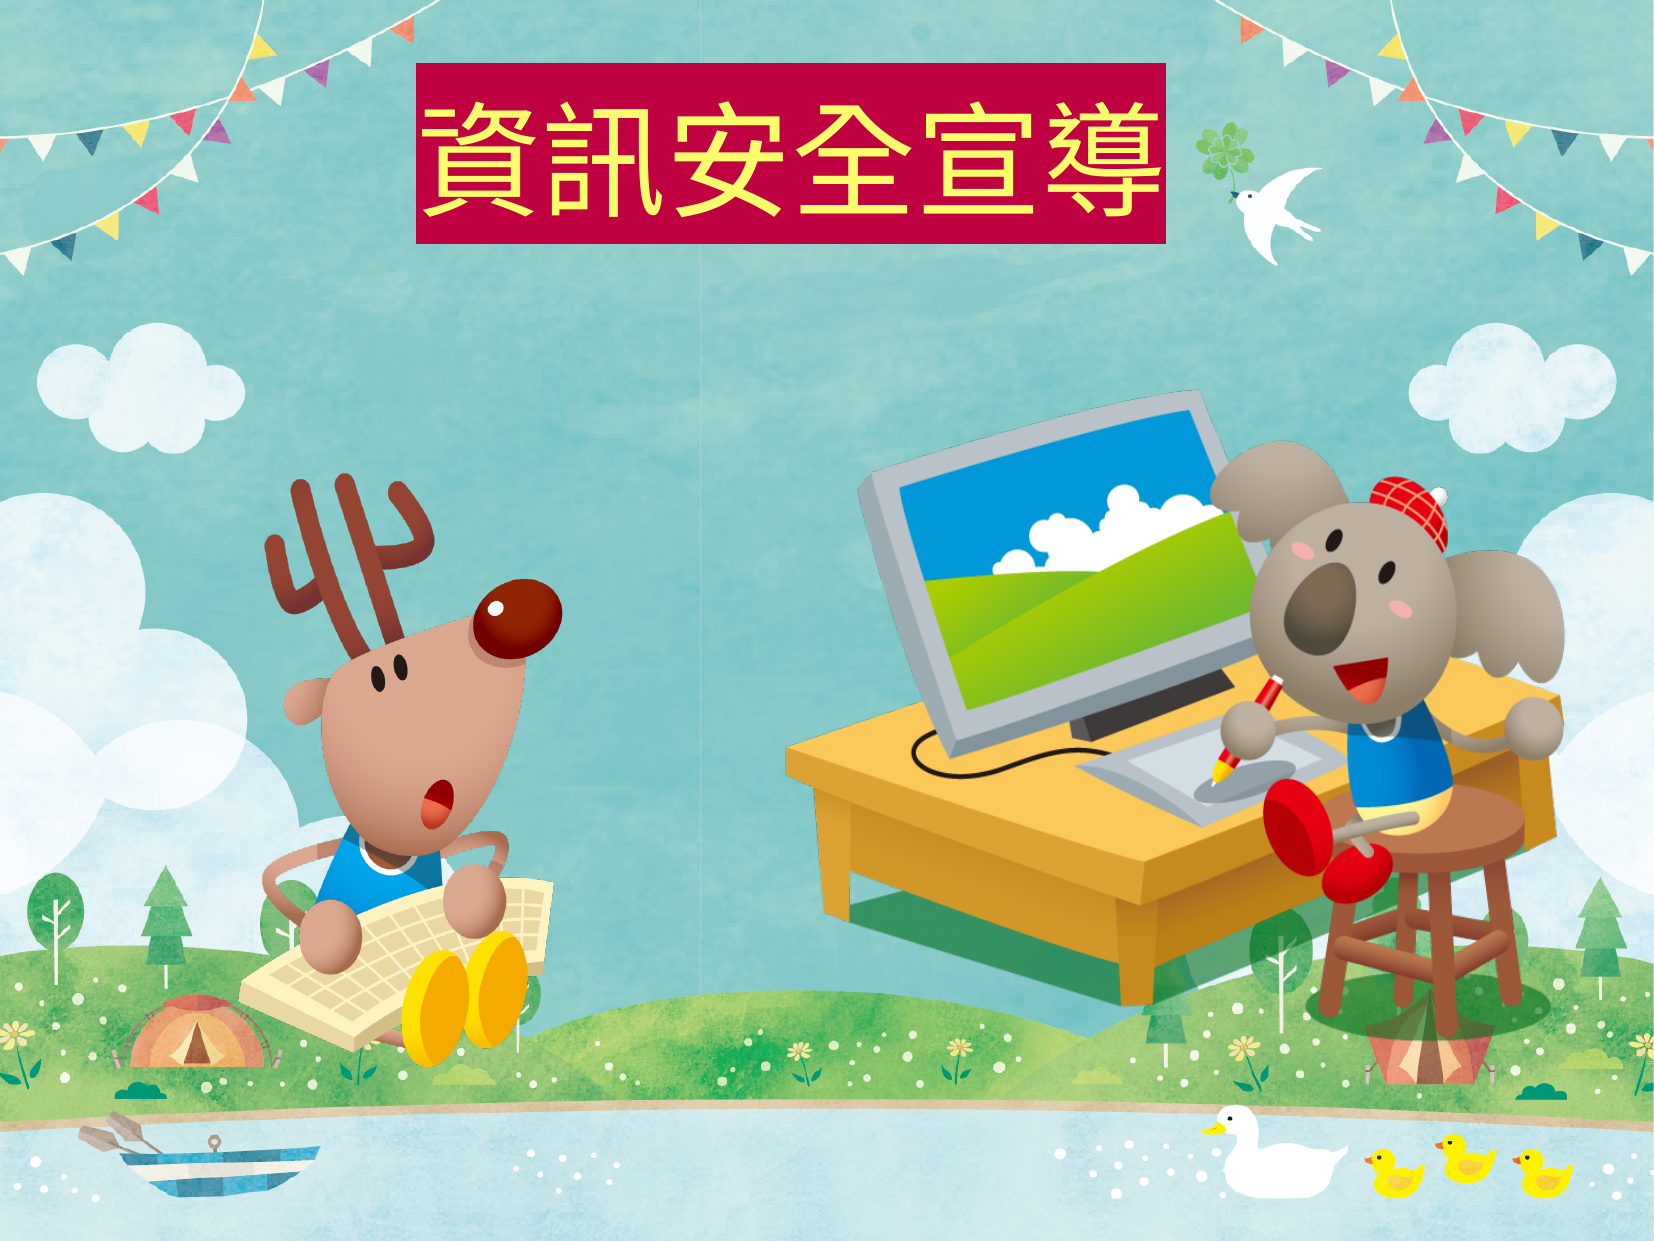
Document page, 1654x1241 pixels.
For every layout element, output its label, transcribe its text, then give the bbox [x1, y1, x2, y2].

title 資訊安全宣導 [47, 49, 602, 257]
picture [0, 0, 1654, 1241]
